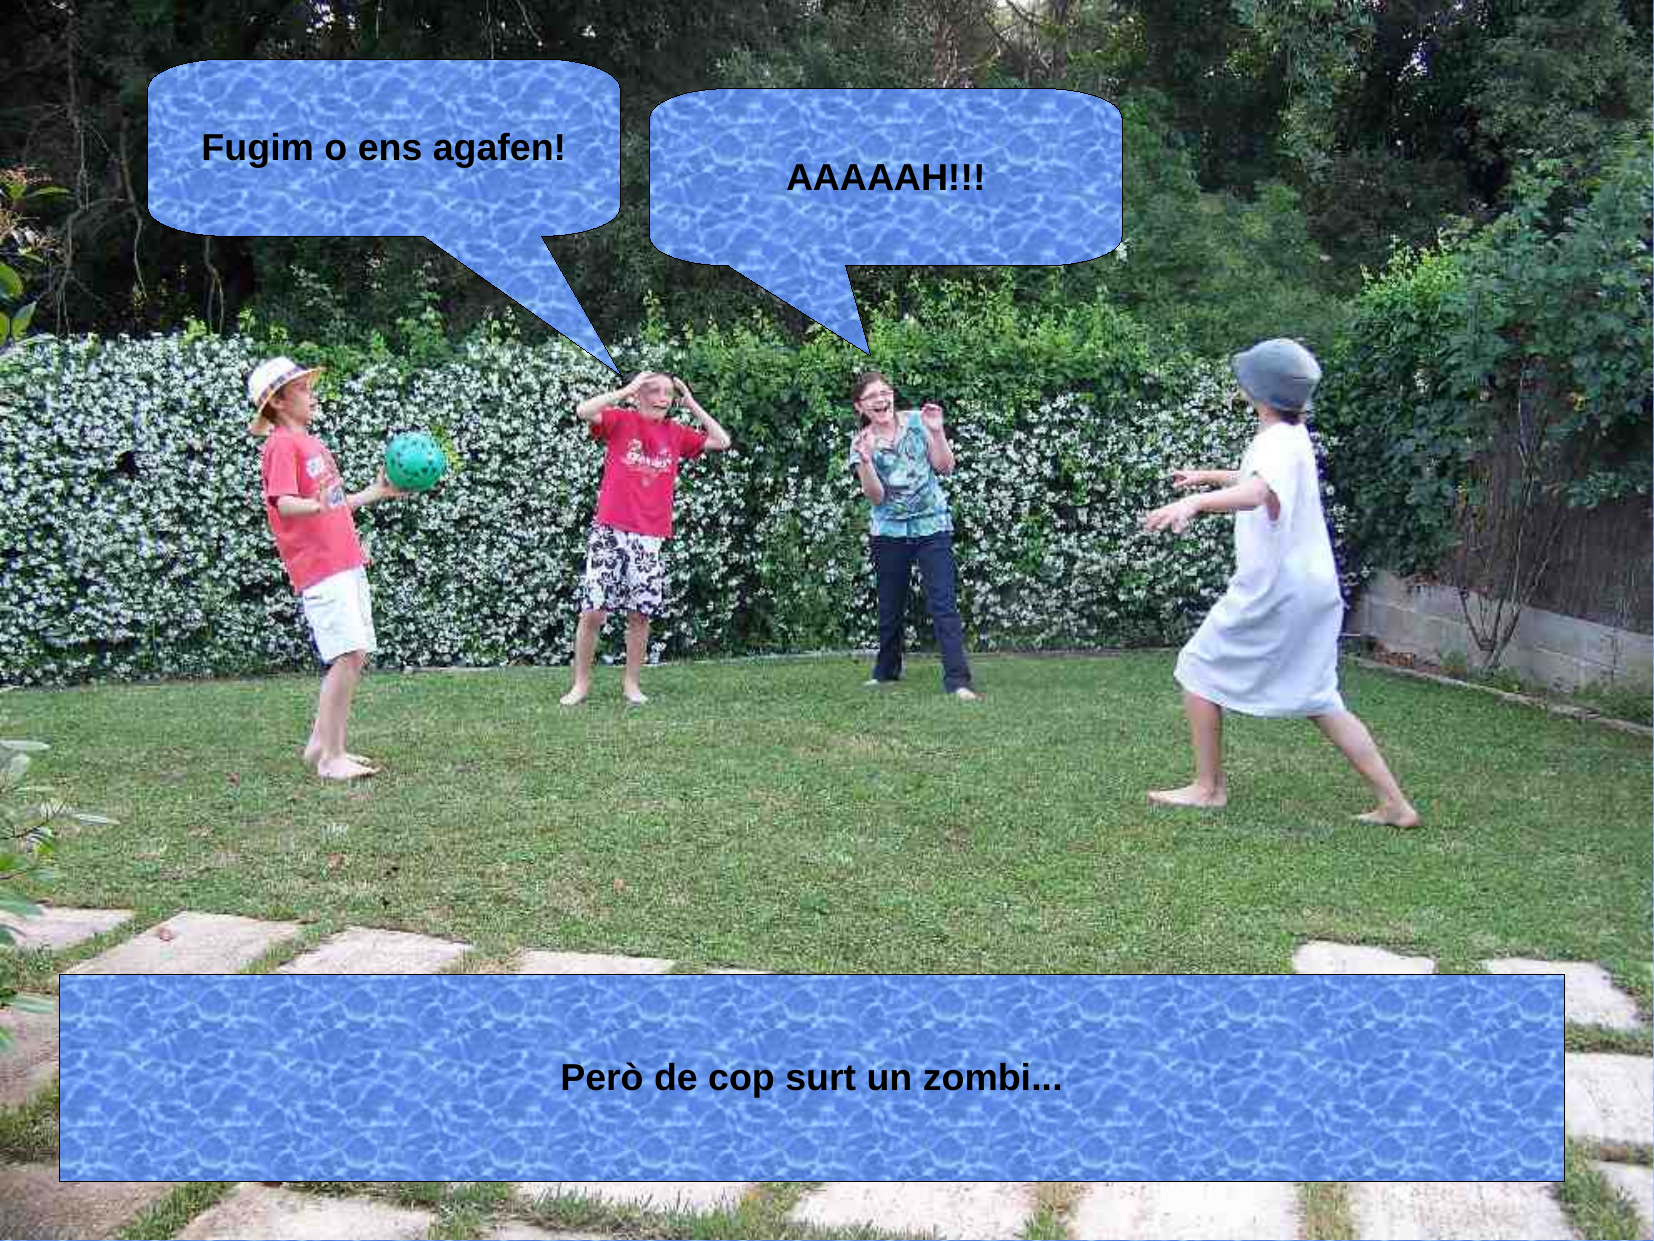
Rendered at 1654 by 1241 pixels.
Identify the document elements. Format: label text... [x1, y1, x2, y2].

text_box Però de cop surt un zombi... [59, 974, 1565, 1182]
text_box AAAAAH!!! [649, 88, 1123, 356]
text_box Fugim o ens agafen! [147, 59, 623, 377]
picture [0, 0, 1654, 1241]
